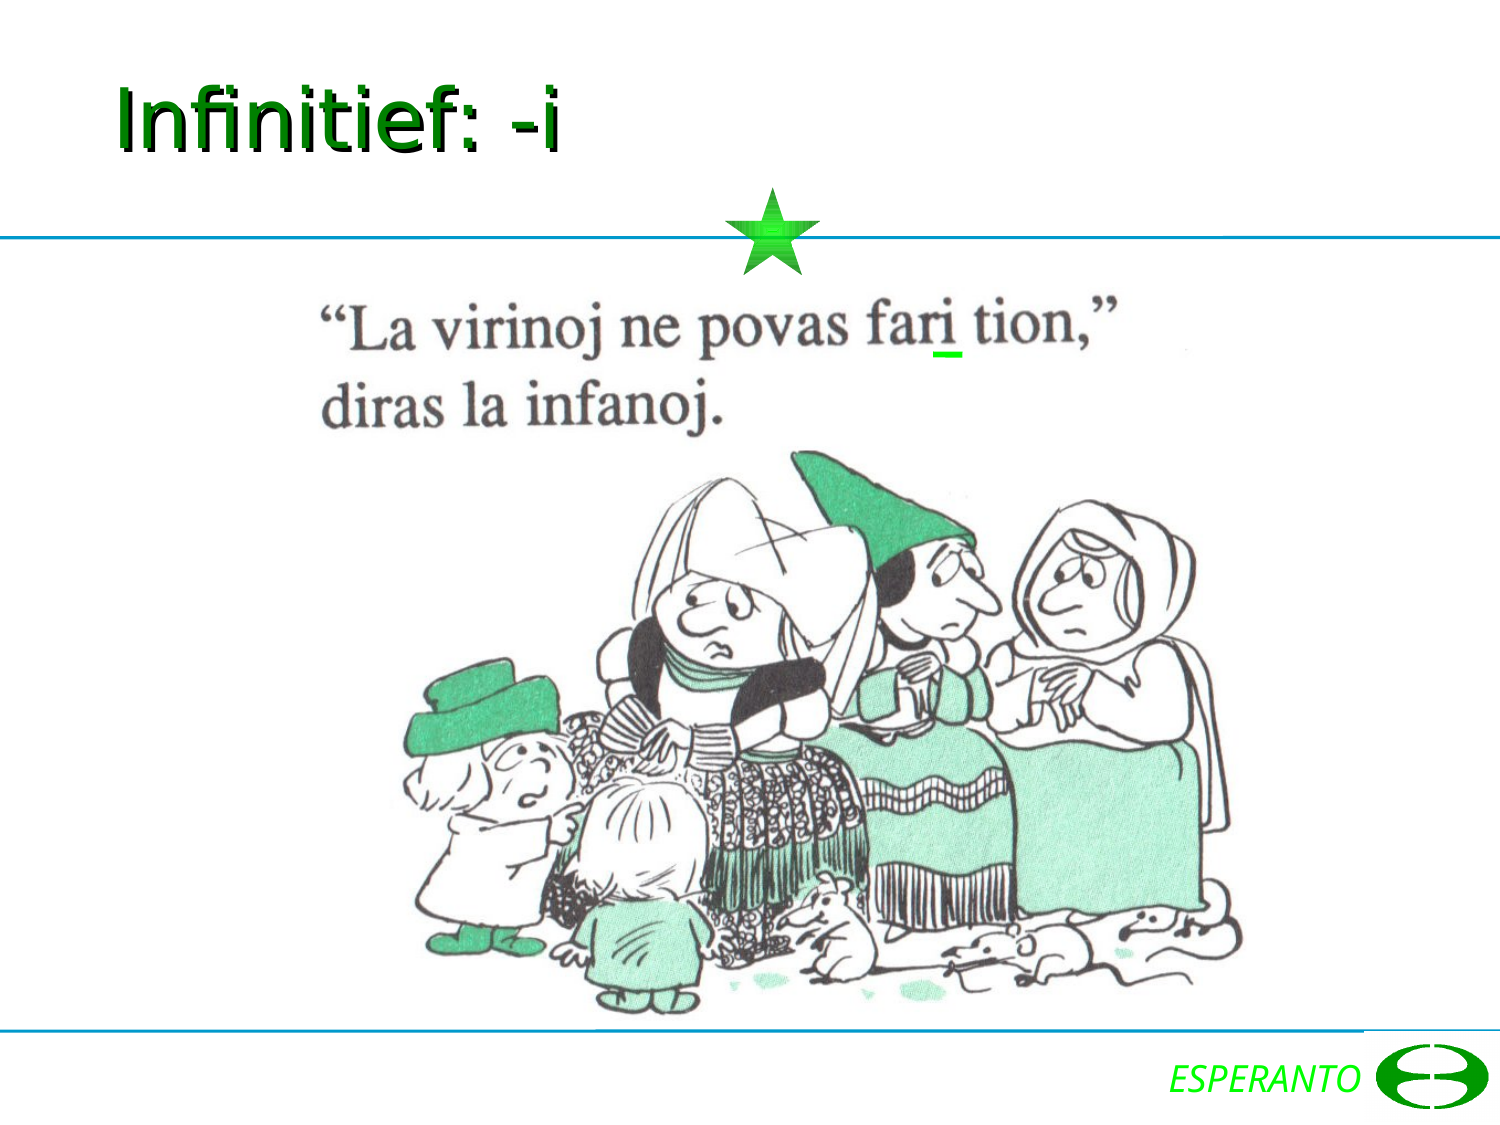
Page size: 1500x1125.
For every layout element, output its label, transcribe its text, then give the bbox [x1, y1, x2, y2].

picture [1364, 1032, 1500, 1122]
picture [301, 287, 1247, 1023]
title Infinitief: -i [112, 5, 1448, 245]
